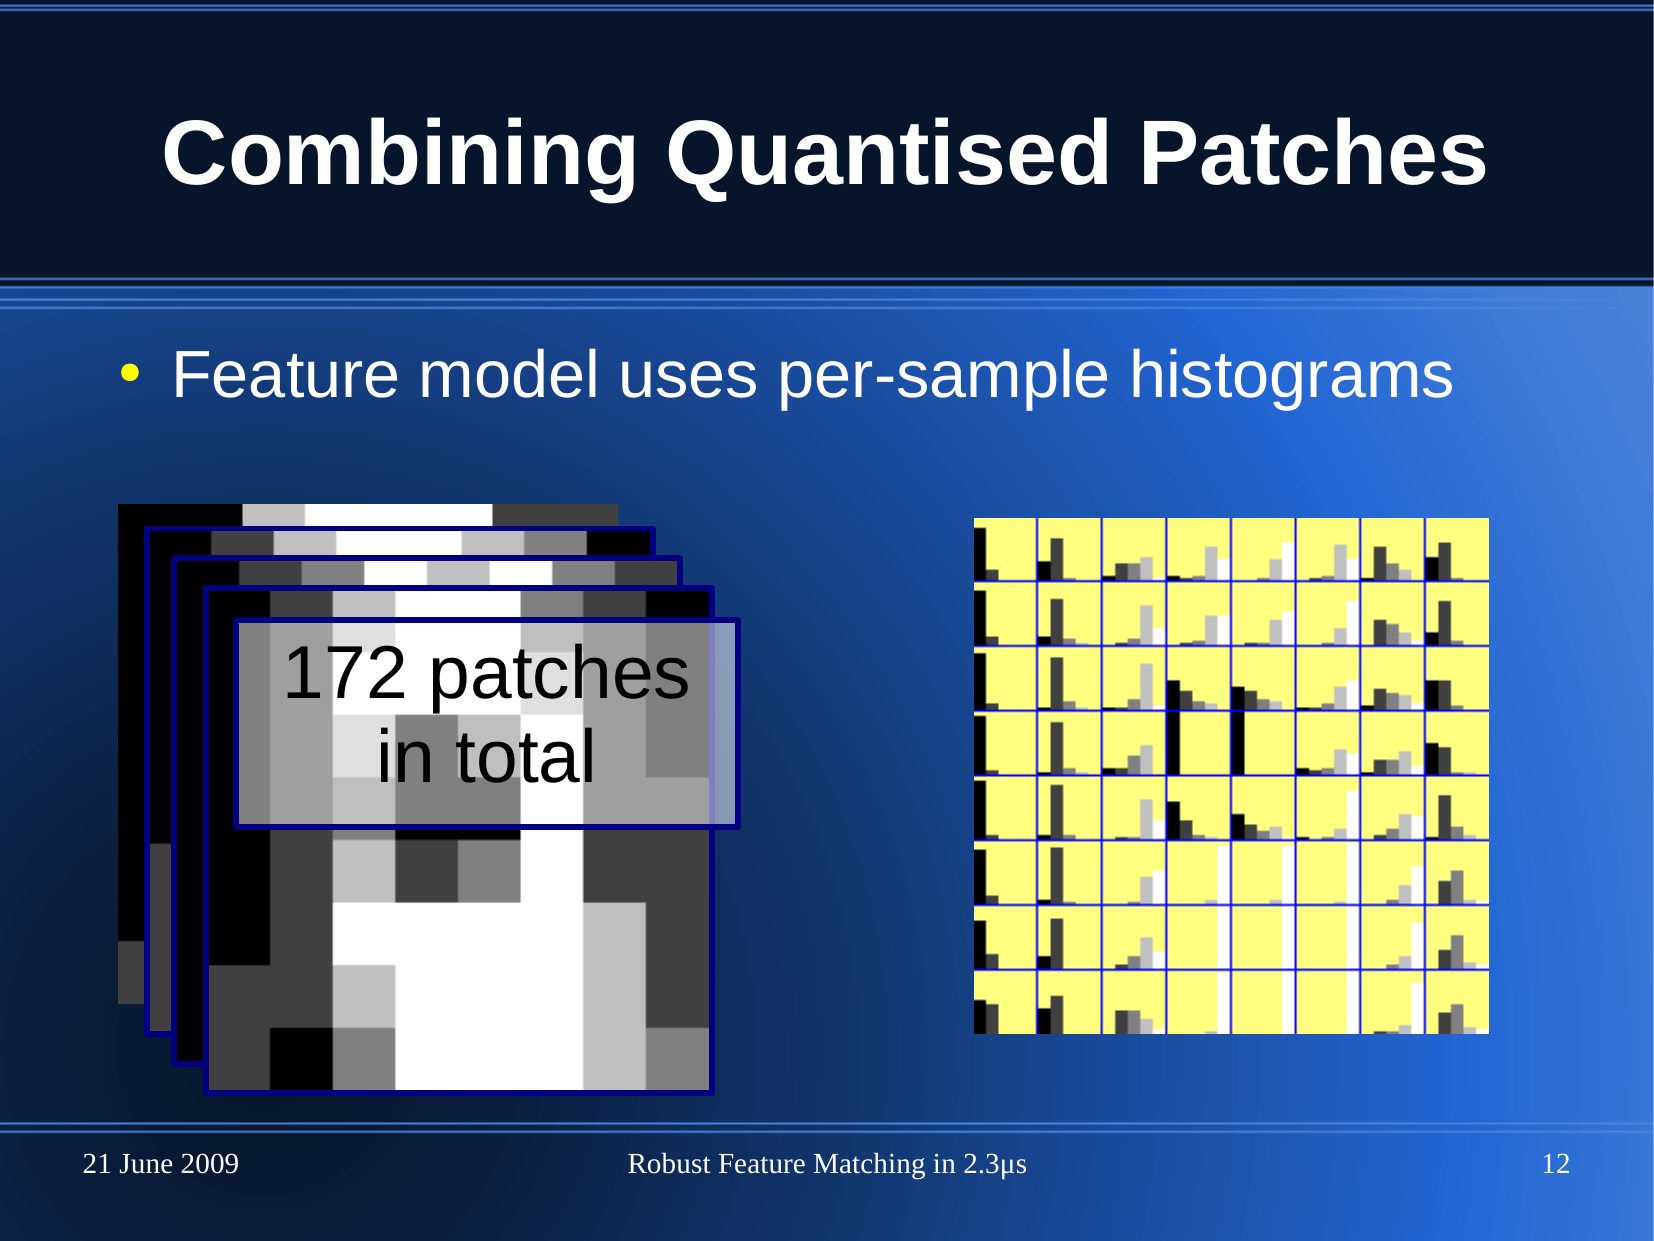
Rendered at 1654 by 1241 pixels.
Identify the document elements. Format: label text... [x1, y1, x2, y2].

picture [0, 0, 1654, 1241]
title Combining Quantised Patches [82, 49, 1571, 257]
text_box 172 patches in total [236, 620, 739, 827]
list Feature model uses per-sample histograms [82, 337, 1571, 1040]
